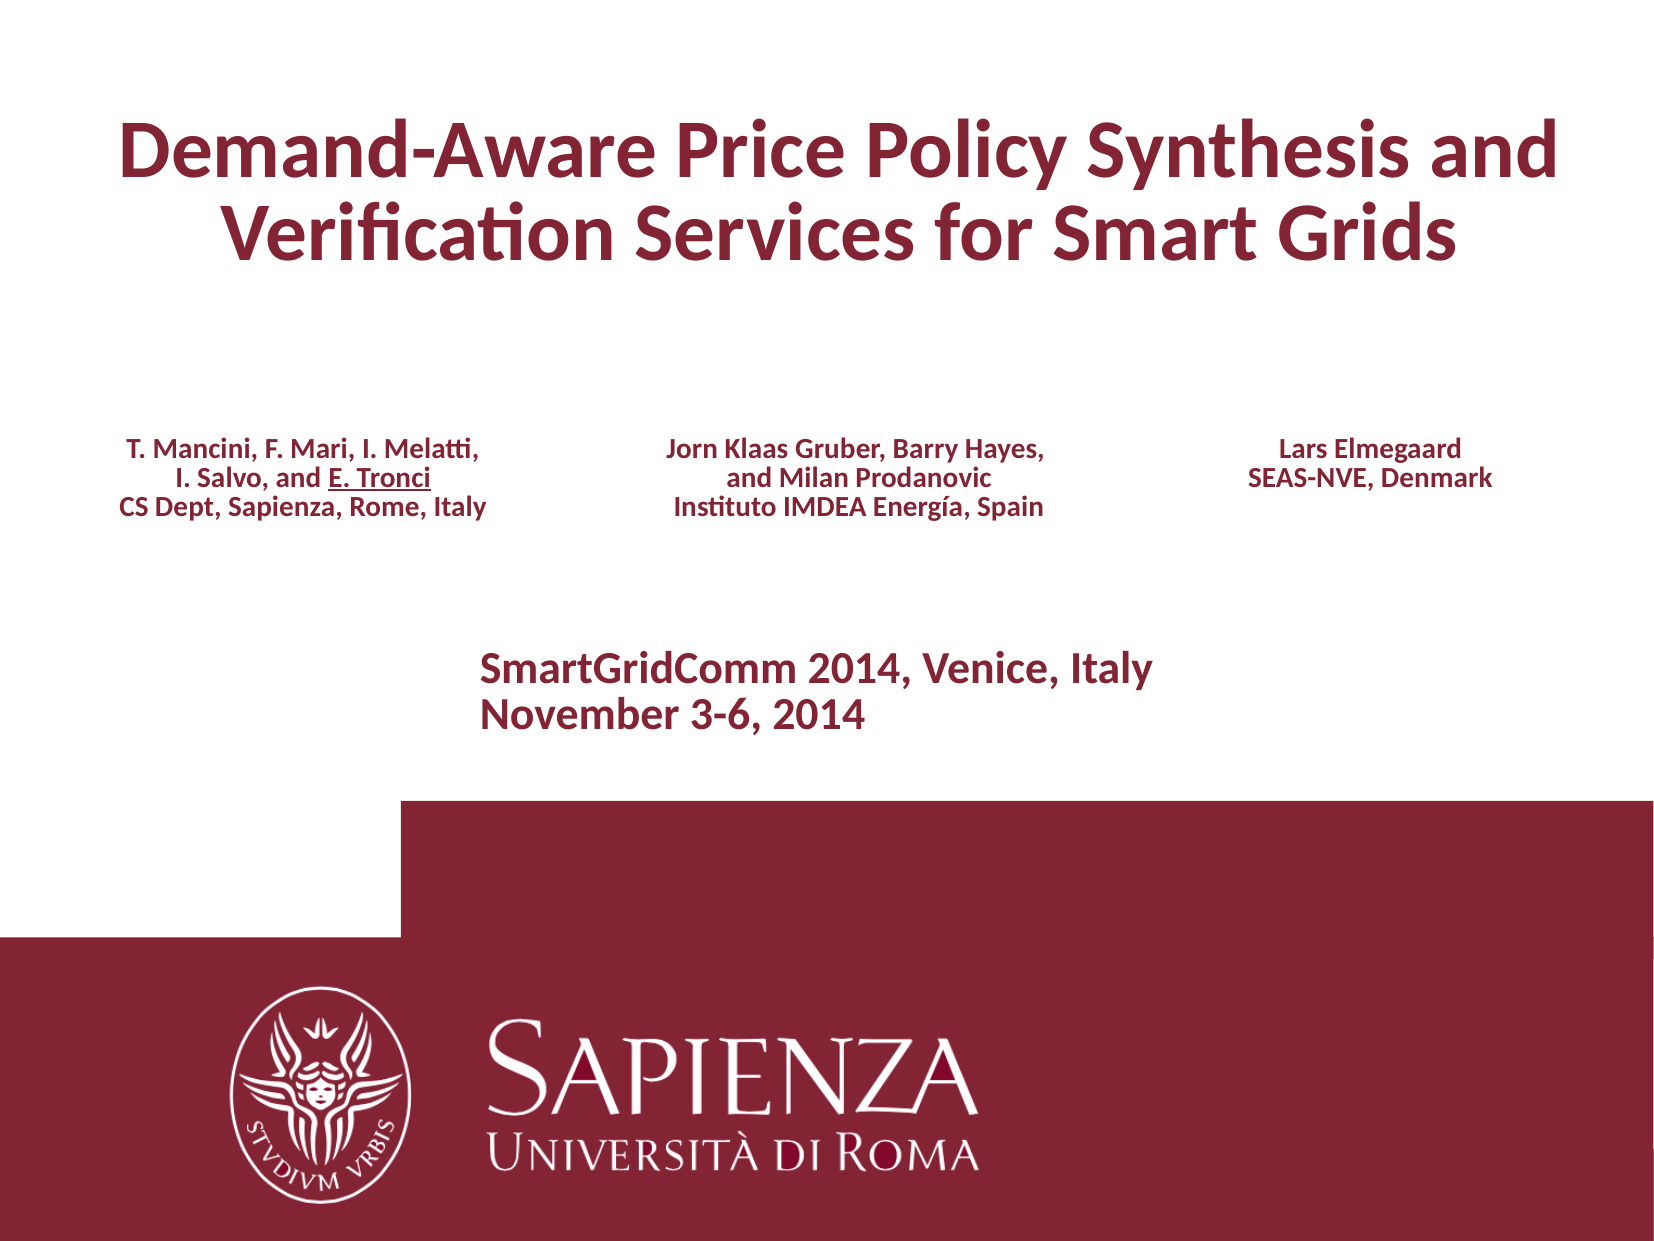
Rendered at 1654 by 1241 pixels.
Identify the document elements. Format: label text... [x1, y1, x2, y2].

text_box Demand-Aware Price Policy Synthesis and Verification Services for Smart Grids [90, 44, 1591, 352]
text_box T. Mancini, F. Mari, I. Melatti, I. Salvo, and E. Tronci CS Dept, Sapienza, Rome, Italy [0, 428, 619, 588]
text_box [0, 800, 1654, 1241]
text_box Jorn Klaas Gruber, Barry Hayes, and Milan Prodanovic Instituto IMDEA Energía, Spain [529, 428, 1115, 581]
text_box SmartGridComm 2014, Venice, Italy November 3-6, 2014 [465, 641, 1621, 795]
text_box Lars Elmegaard SEAS-NVE, Denmark [1115, 428, 1626, 581]
picture [221, 964, 996, 1230]
